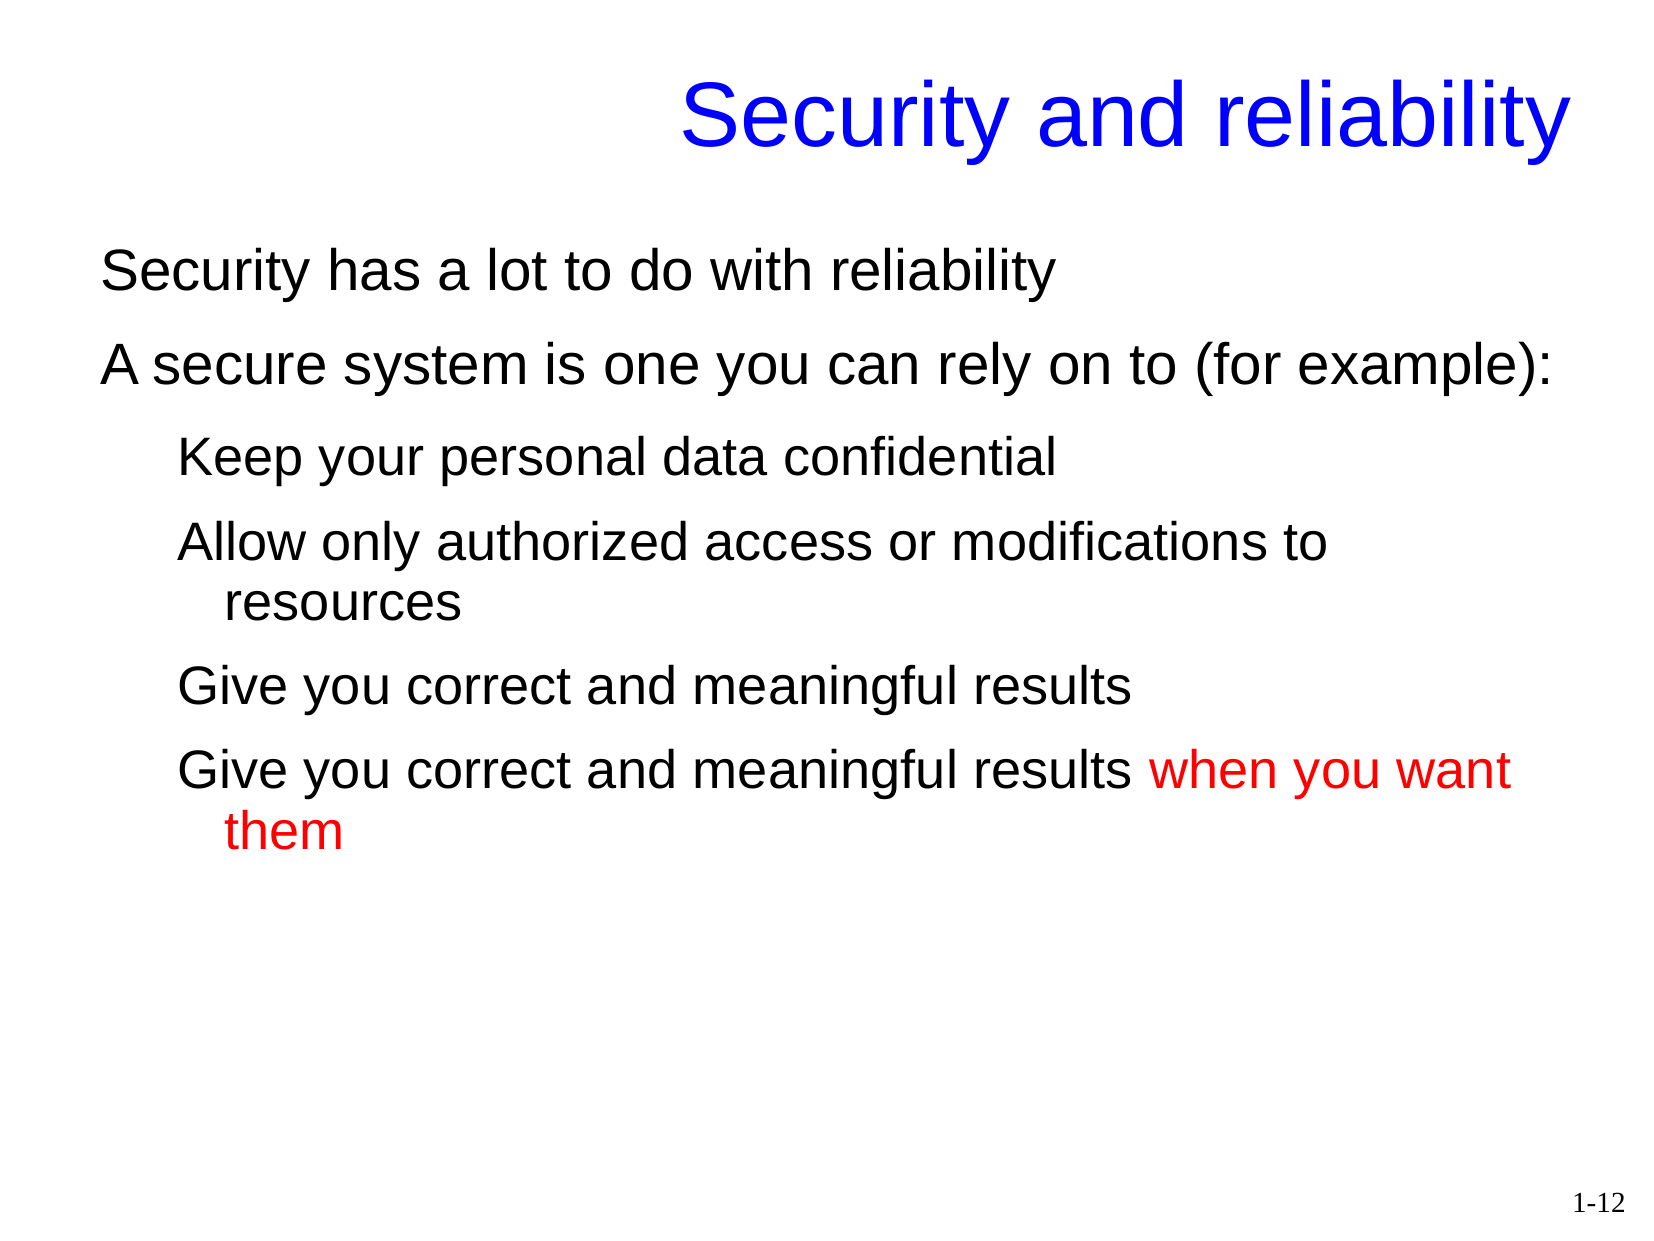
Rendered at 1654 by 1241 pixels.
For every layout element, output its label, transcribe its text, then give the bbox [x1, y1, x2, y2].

title Security and reliability [84, 18, 1573, 211]
list Security has a lot to do with reliability A secure system is one you can rely on to (for example): Keep your personal data confidential Allow only authorized access or modifications to resources Give you correct and meaningful results Give you correct and meaningful results when you want them [82, 237, 1571, 1156]
